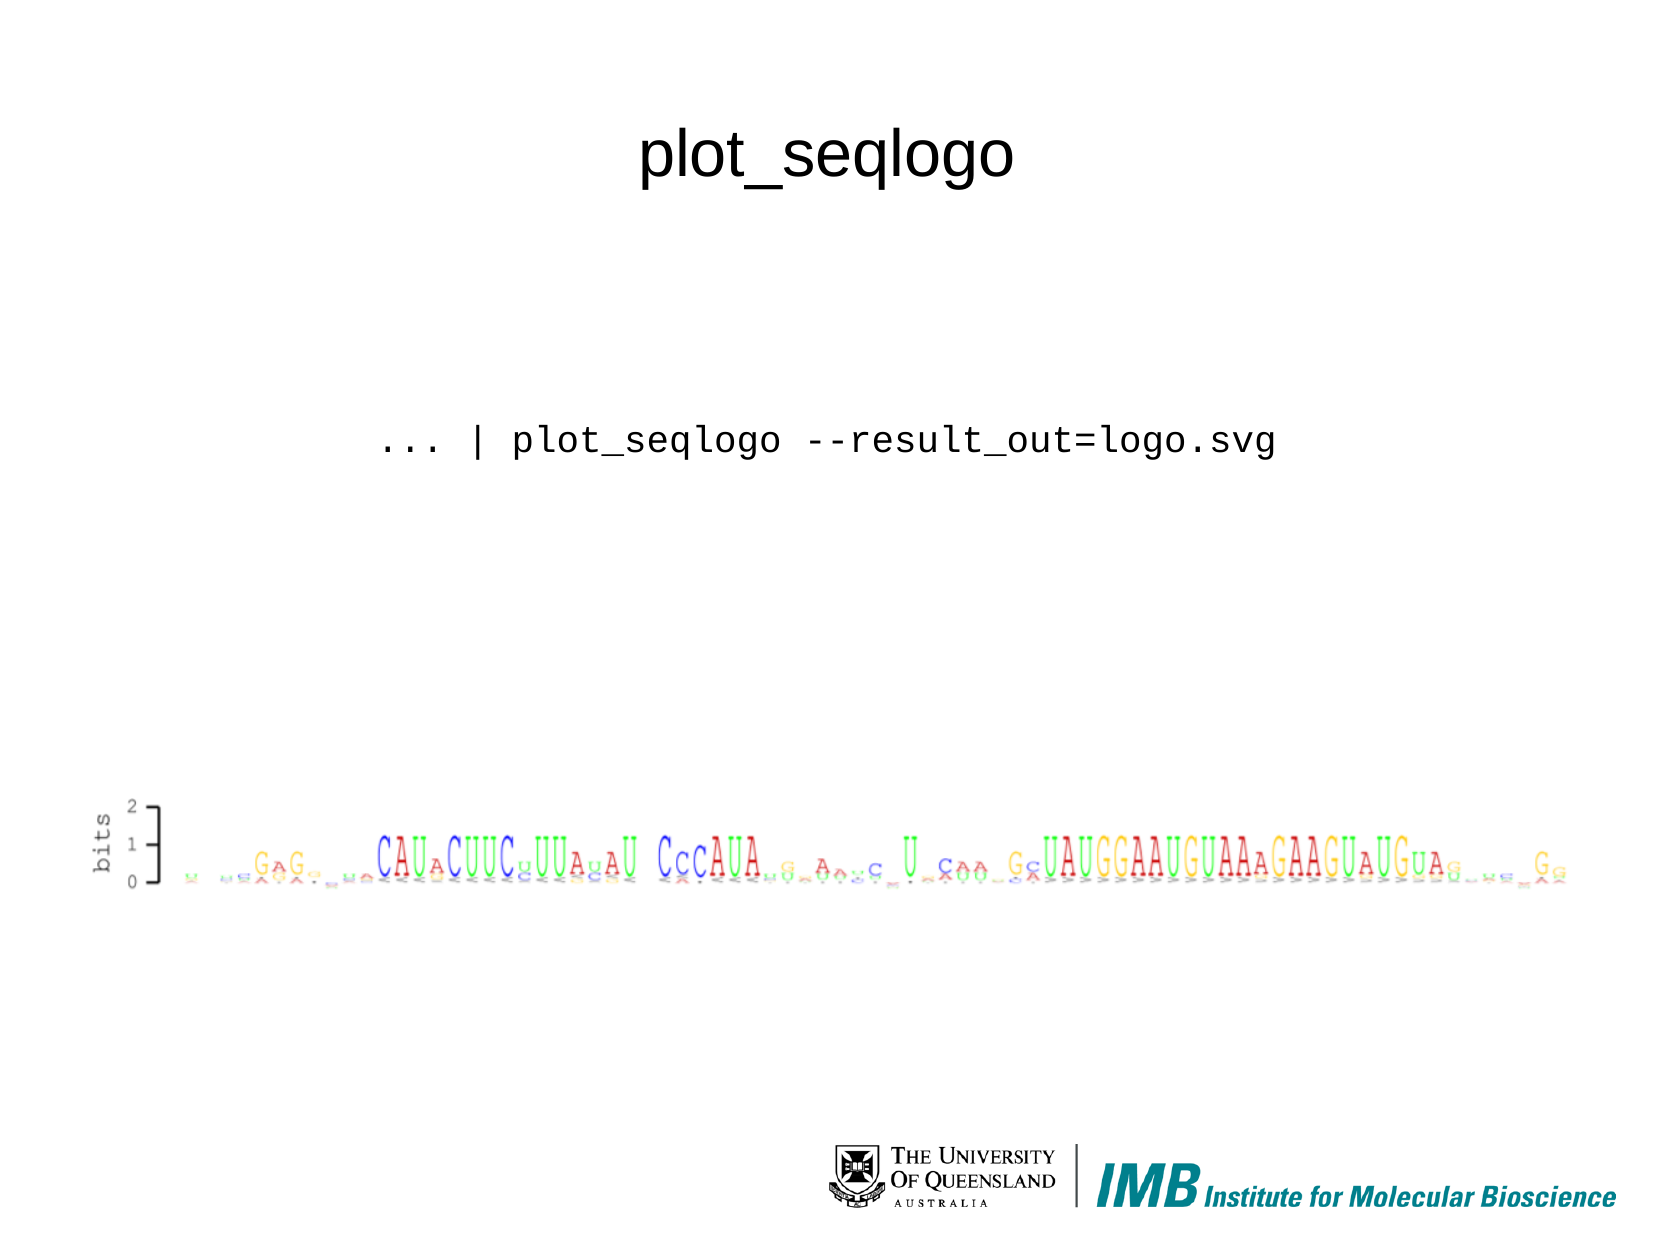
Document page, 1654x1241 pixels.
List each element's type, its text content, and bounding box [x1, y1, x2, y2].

picture [826, 1142, 1618, 1211]
picture [70, 767, 1584, 916]
title plot_seqlogo [82, 56, 1571, 250]
text_box ... | plot_seqlogo --result_out=logo.svg [361, 413, 1292, 471]
